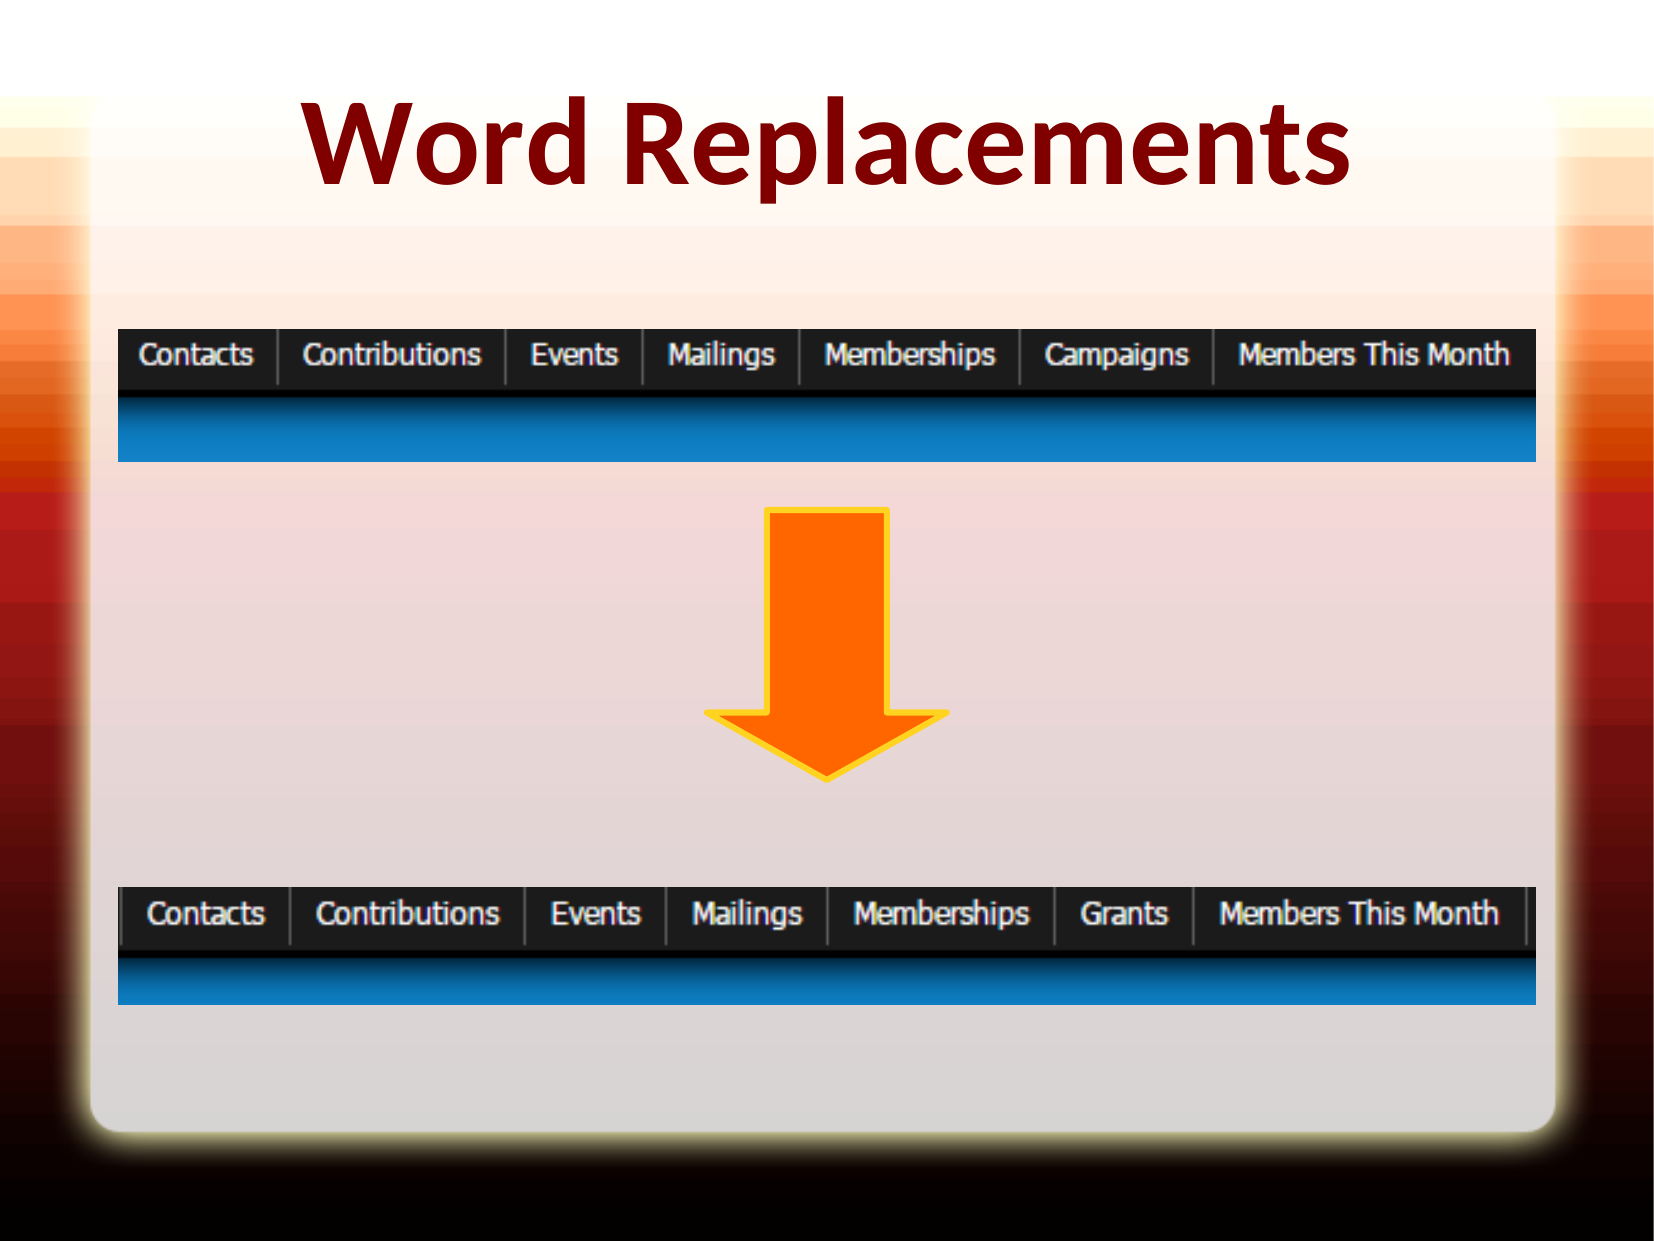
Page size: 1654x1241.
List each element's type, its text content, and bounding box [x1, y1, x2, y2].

text_box [706, 510, 947, 781]
picture [0, 0, 1654, 1241]
title Word Replacements [118, 49, 1536, 257]
